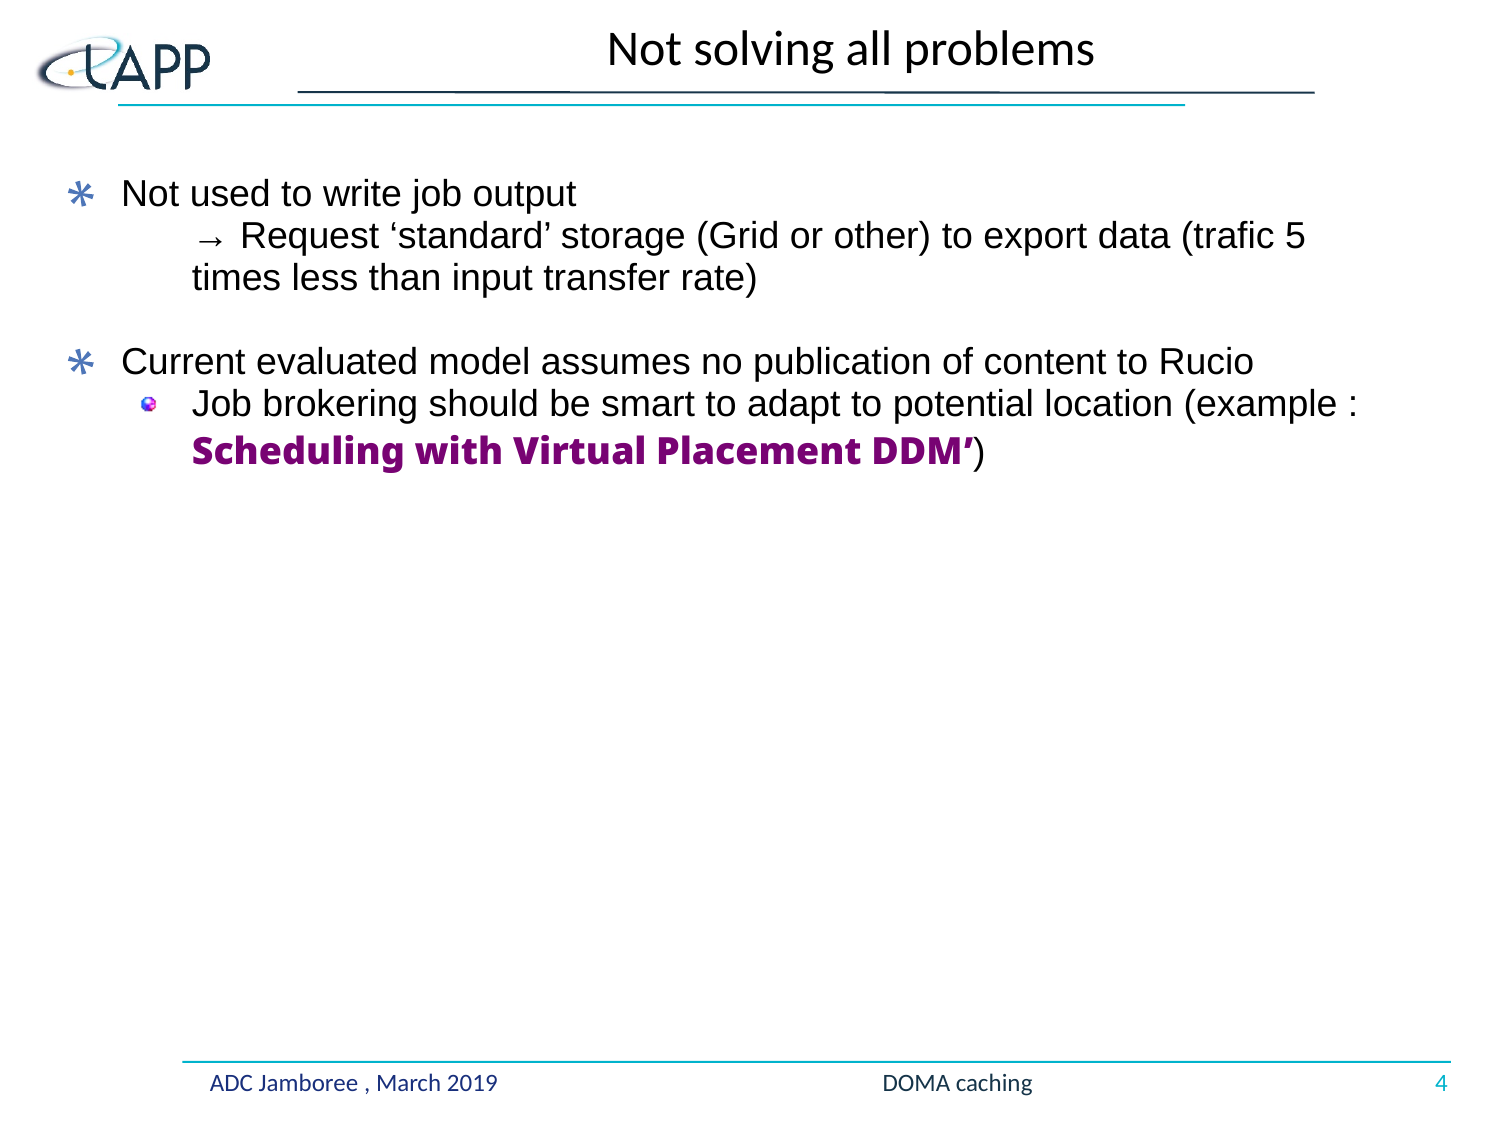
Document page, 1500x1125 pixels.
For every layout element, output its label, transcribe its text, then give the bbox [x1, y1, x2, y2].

text_box Not used to write job output → Request ‘standard’ storage (Grid or other) to export data (trafic 5 times less than input transfer rate) Current evaluated model assumes no publication of content to Rucio Job brokering should be smart to adapt to potential location (example :Scheduling with Virtual Placement DDM’) [35, 165, 1418, 852]
title Not solving all problems [269, 8, 1111, 83]
text_box DOMA caching [704, 1058, 1211, 1111]
slide_number 1 [1293, 1058, 1463, 1111]
picture [32, 33, 210, 93]
text_box ADC Jamboree , March 2019 [194, 1058, 628, 1111]
